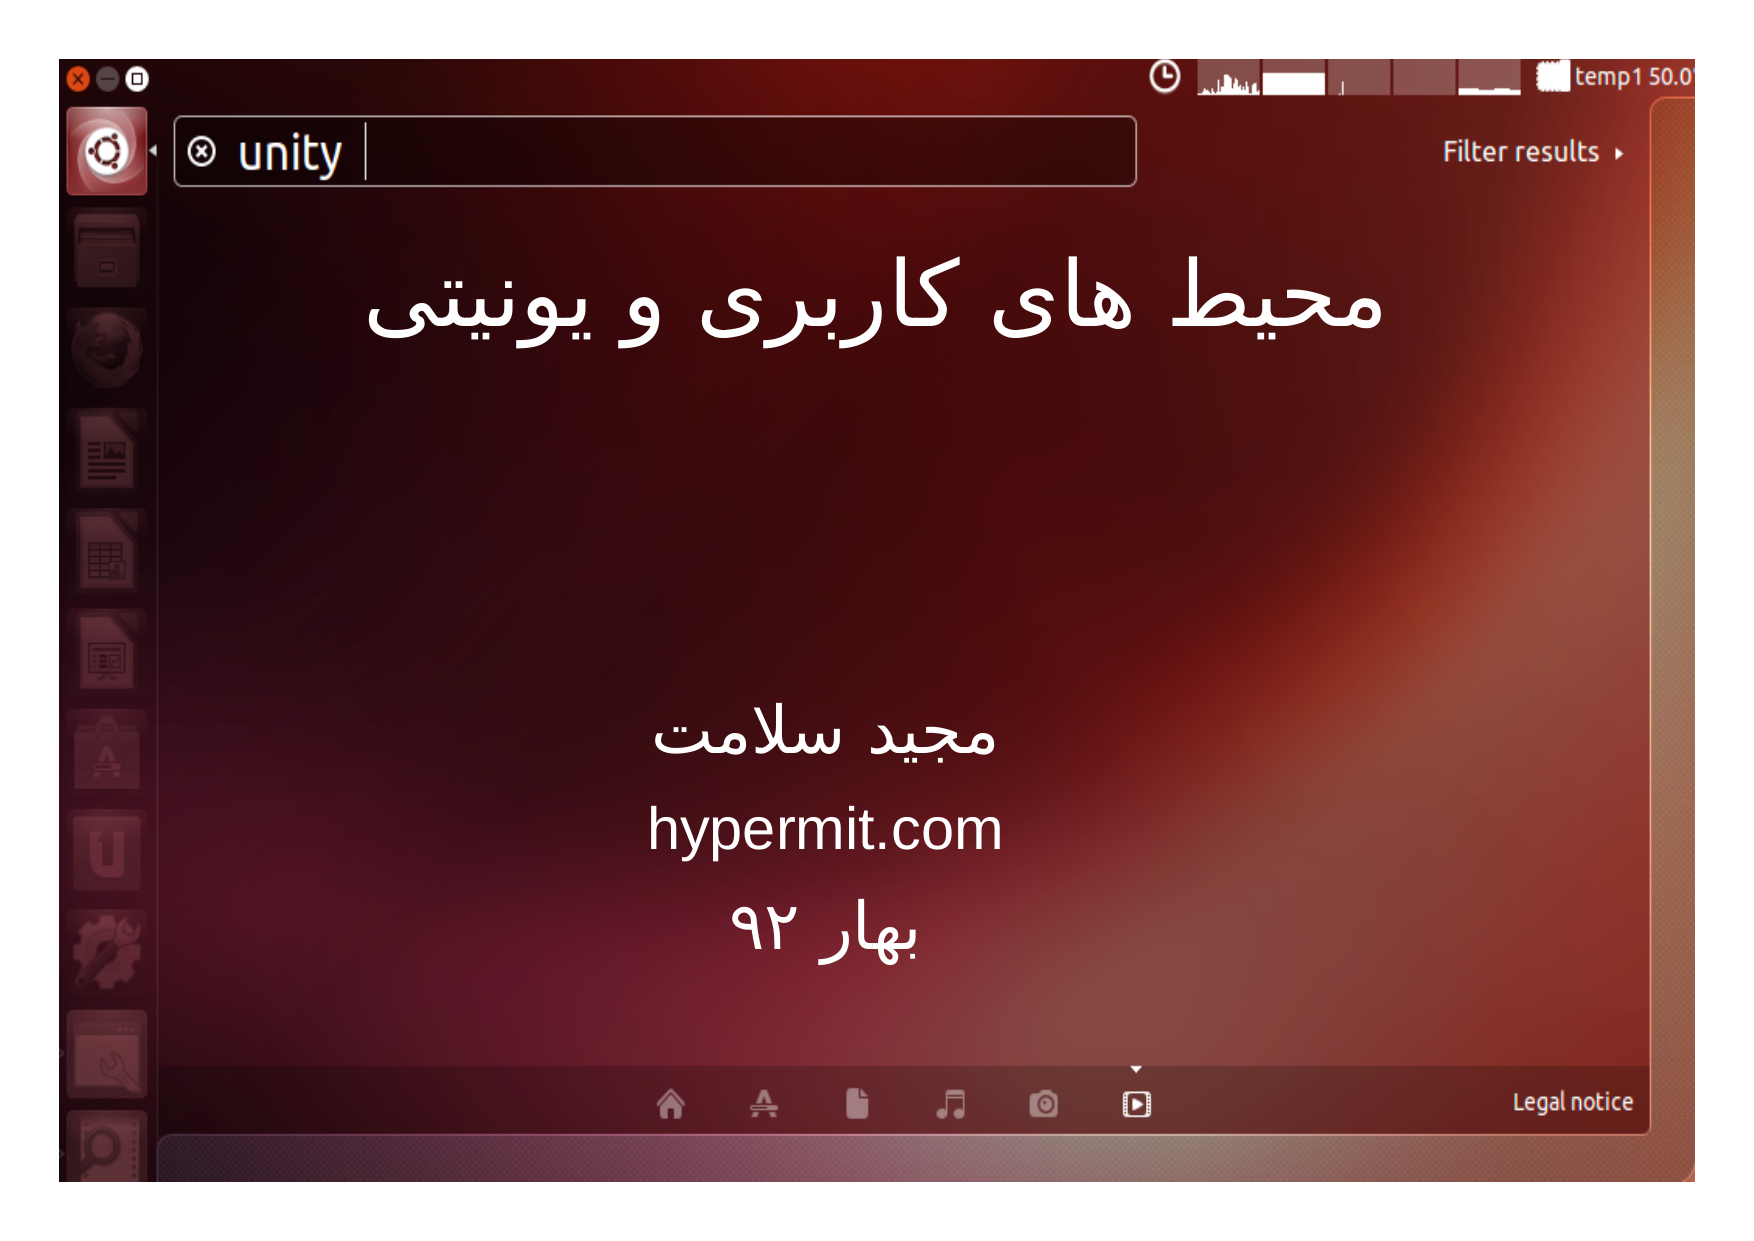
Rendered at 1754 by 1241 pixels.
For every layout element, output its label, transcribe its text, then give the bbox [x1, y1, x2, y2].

list مجید سلامت hypermit.com بهار ۹۲ [140, 321, 1581, 973]
picture [59, 59, 1695, 1182]
title محیط های کاربری و یونیتی [140, 200, 1614, 389]
